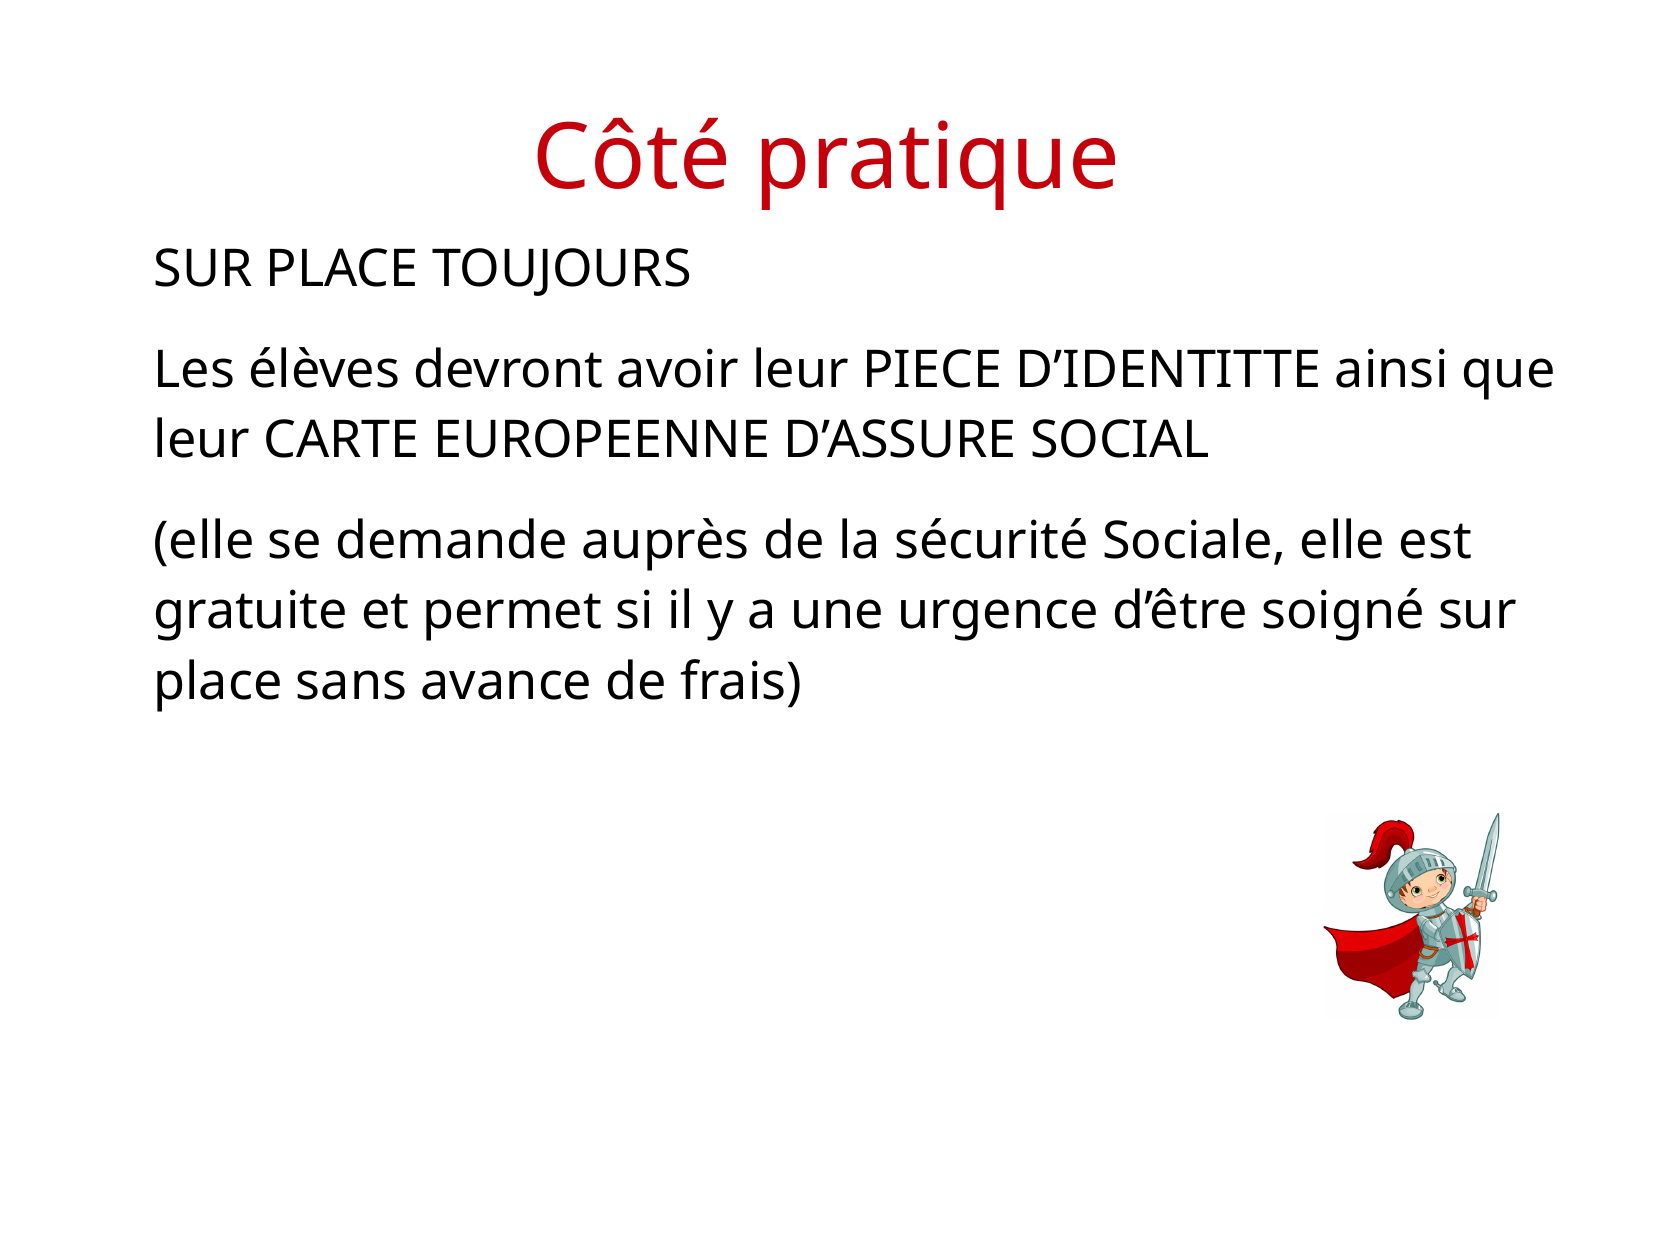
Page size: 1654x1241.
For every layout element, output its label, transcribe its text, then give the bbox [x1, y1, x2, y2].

picture [1323, 812, 1500, 1020]
title Côté pratique [82, 49, 1571, 231]
list SUR PLACE TOUJOURS Les élèves devront avoir leur PIECE D’IDENTITTE ainsi que leur CARTE EUROPEENNE D’ASSURE SOCIAL (elle se demande auprès de la sécurité Sociale, elle est gratuite et permet si il y a une urgence d’être soigné sur place sans avance de frais) [82, 231, 1571, 1241]
